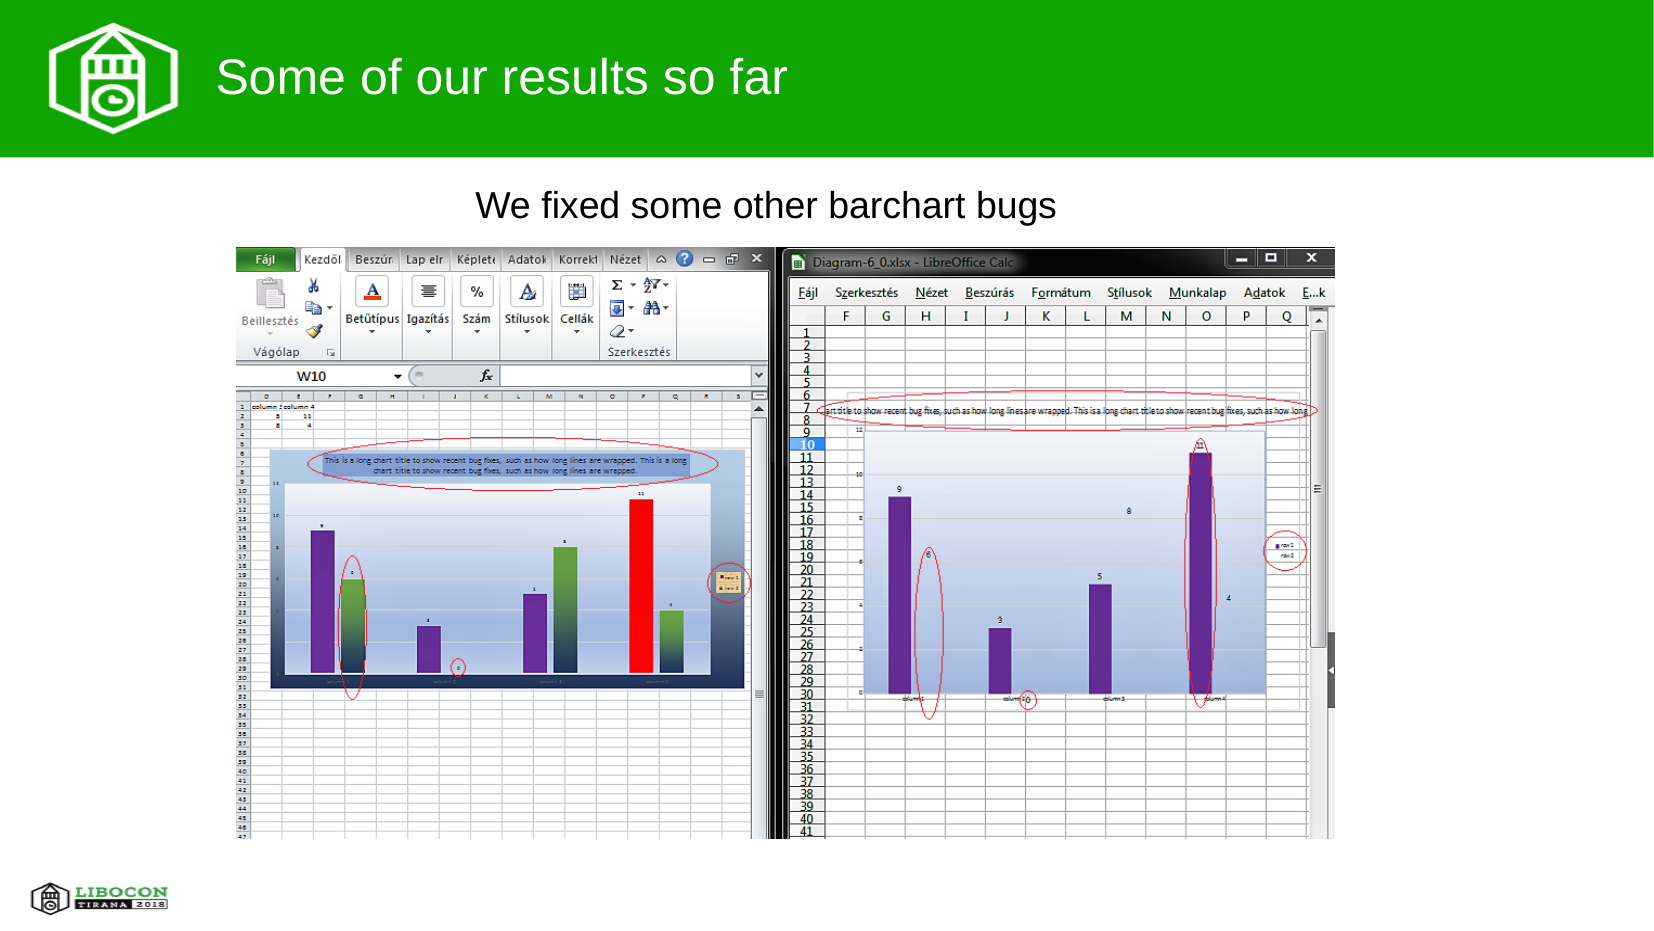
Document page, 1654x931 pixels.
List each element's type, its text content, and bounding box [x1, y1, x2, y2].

picture [0, 0, 1654, 931]
text_box We fixed some other barchart bugs [460, 177, 1134, 234]
text_box Some of our results so far [200, 41, 815, 119]
